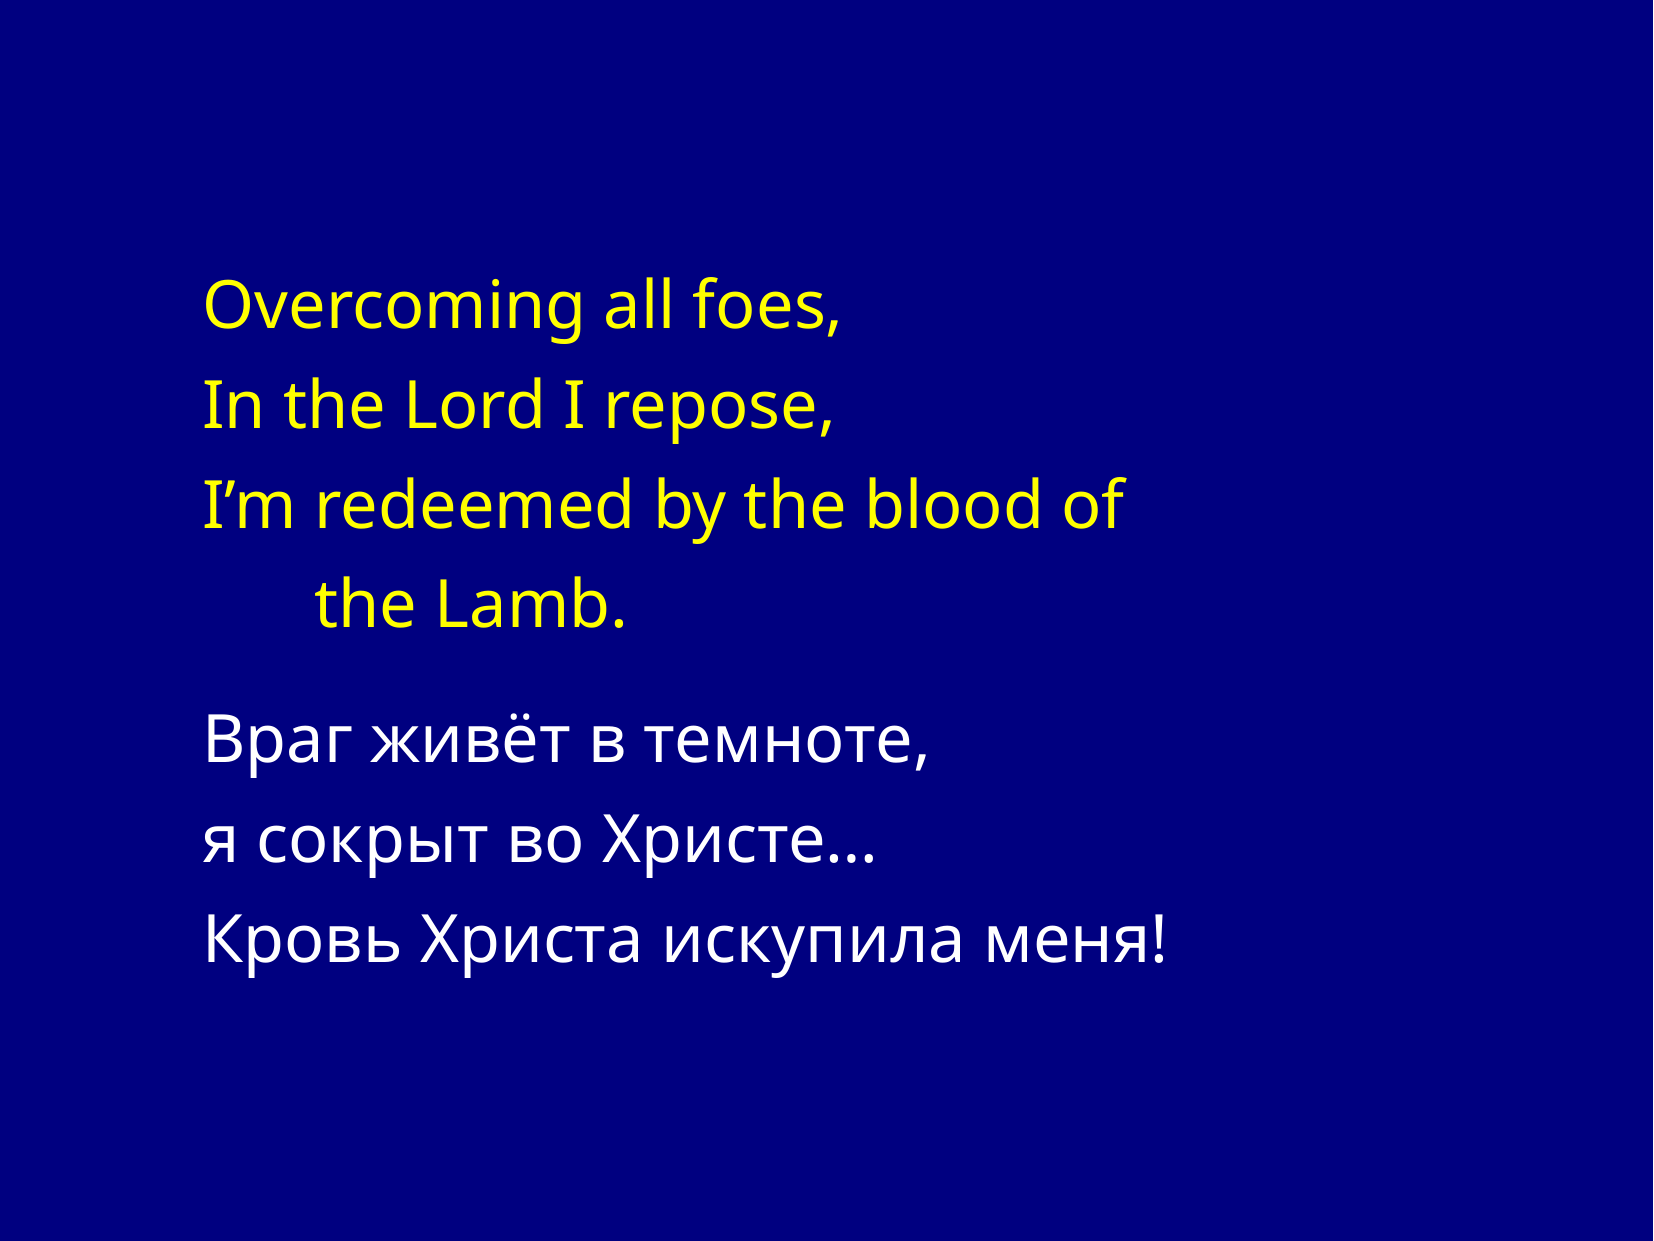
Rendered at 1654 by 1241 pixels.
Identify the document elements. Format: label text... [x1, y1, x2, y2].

text_box Враг живёт в темноте, я сокрыт во Христе… Кровь Христа искупила меня! [75, 675, 1576, 1163]
text_box Overcoming all foes, In the Lord I repose, I’m redeemed by the blood of the Lamb. [75, 150, 1576, 638]
